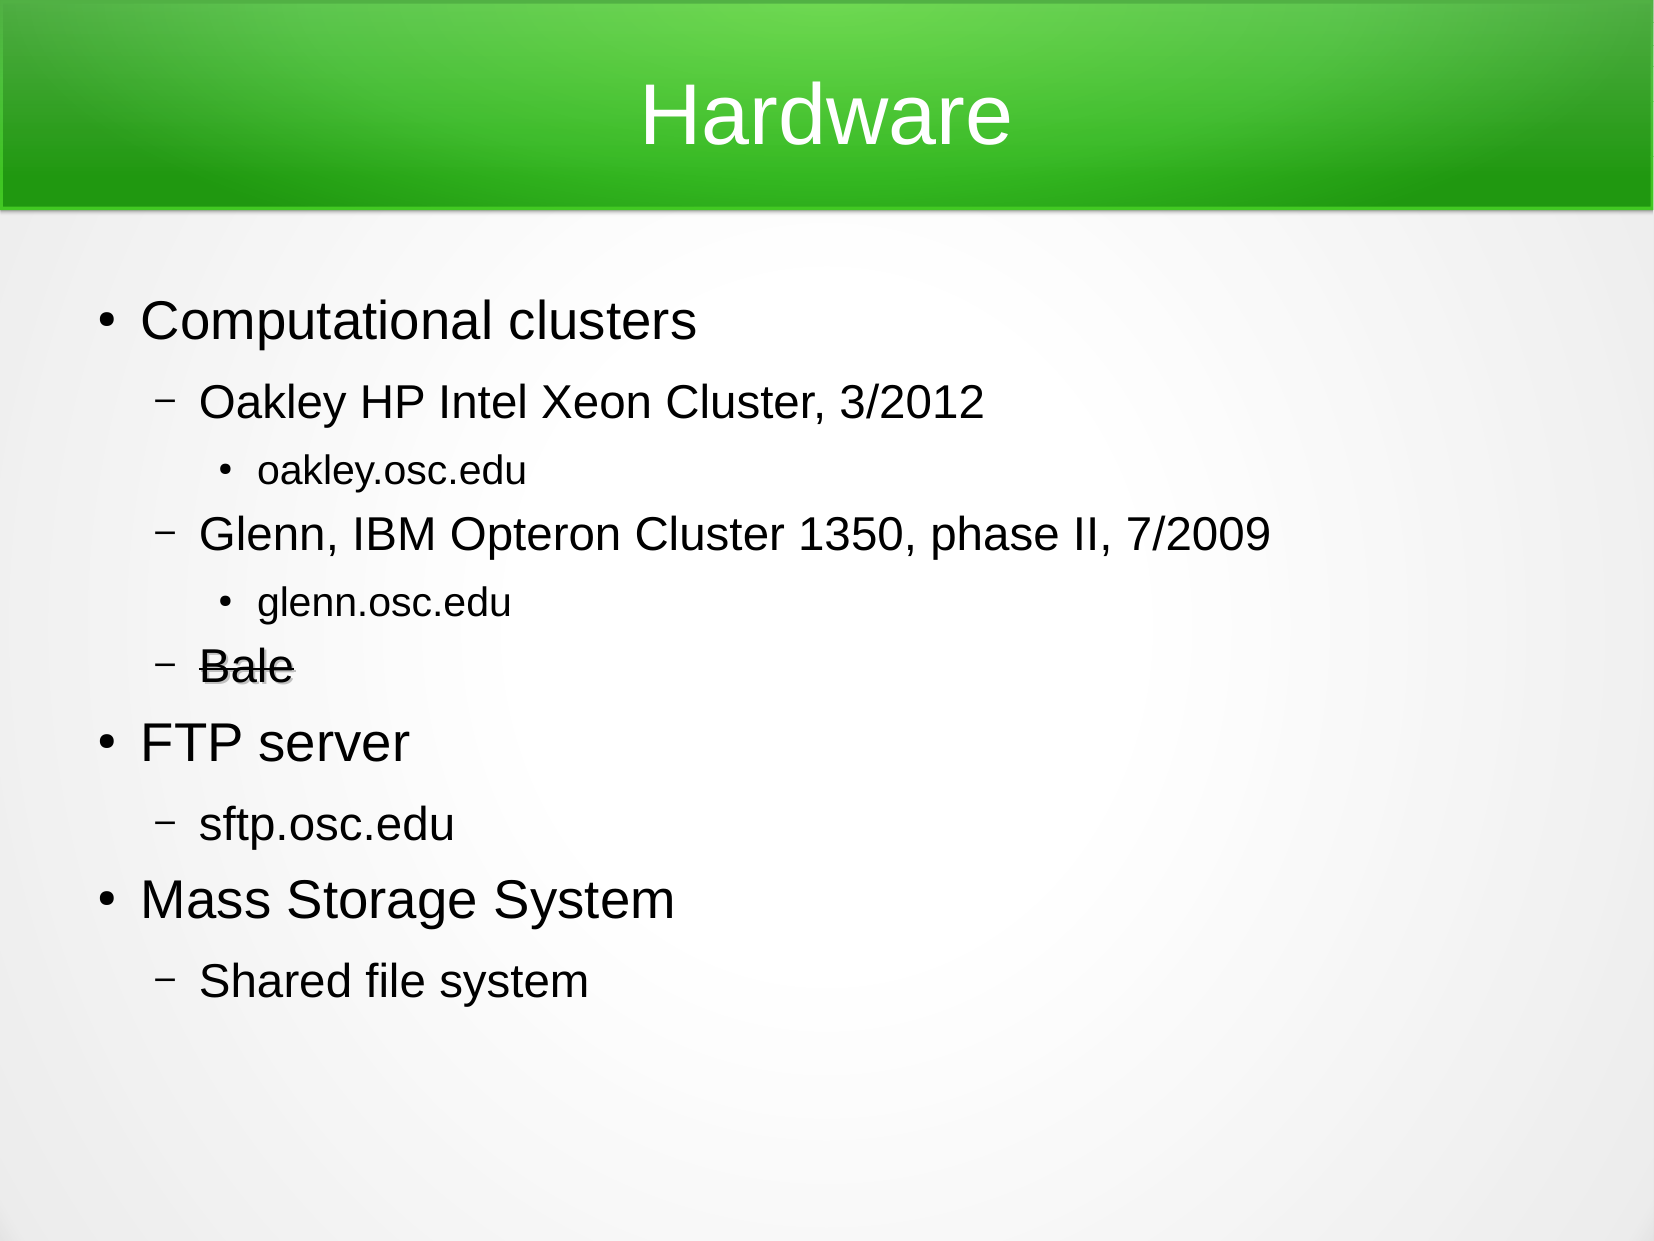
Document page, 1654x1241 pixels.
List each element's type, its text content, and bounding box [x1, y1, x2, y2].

title Hardware [82, 49, 1571, 179]
list Computational clusters Oakley HP Intel Xeon Cluster, 3/2012 oakley.osc.edu Glenn, IBM Opteron Cluster 1350, phase II, 7/2009 glenn.osc.edu Bale FTP server sftp.osc.edu Mass Storage System Shared file system [82, 290, 1538, 1010]
